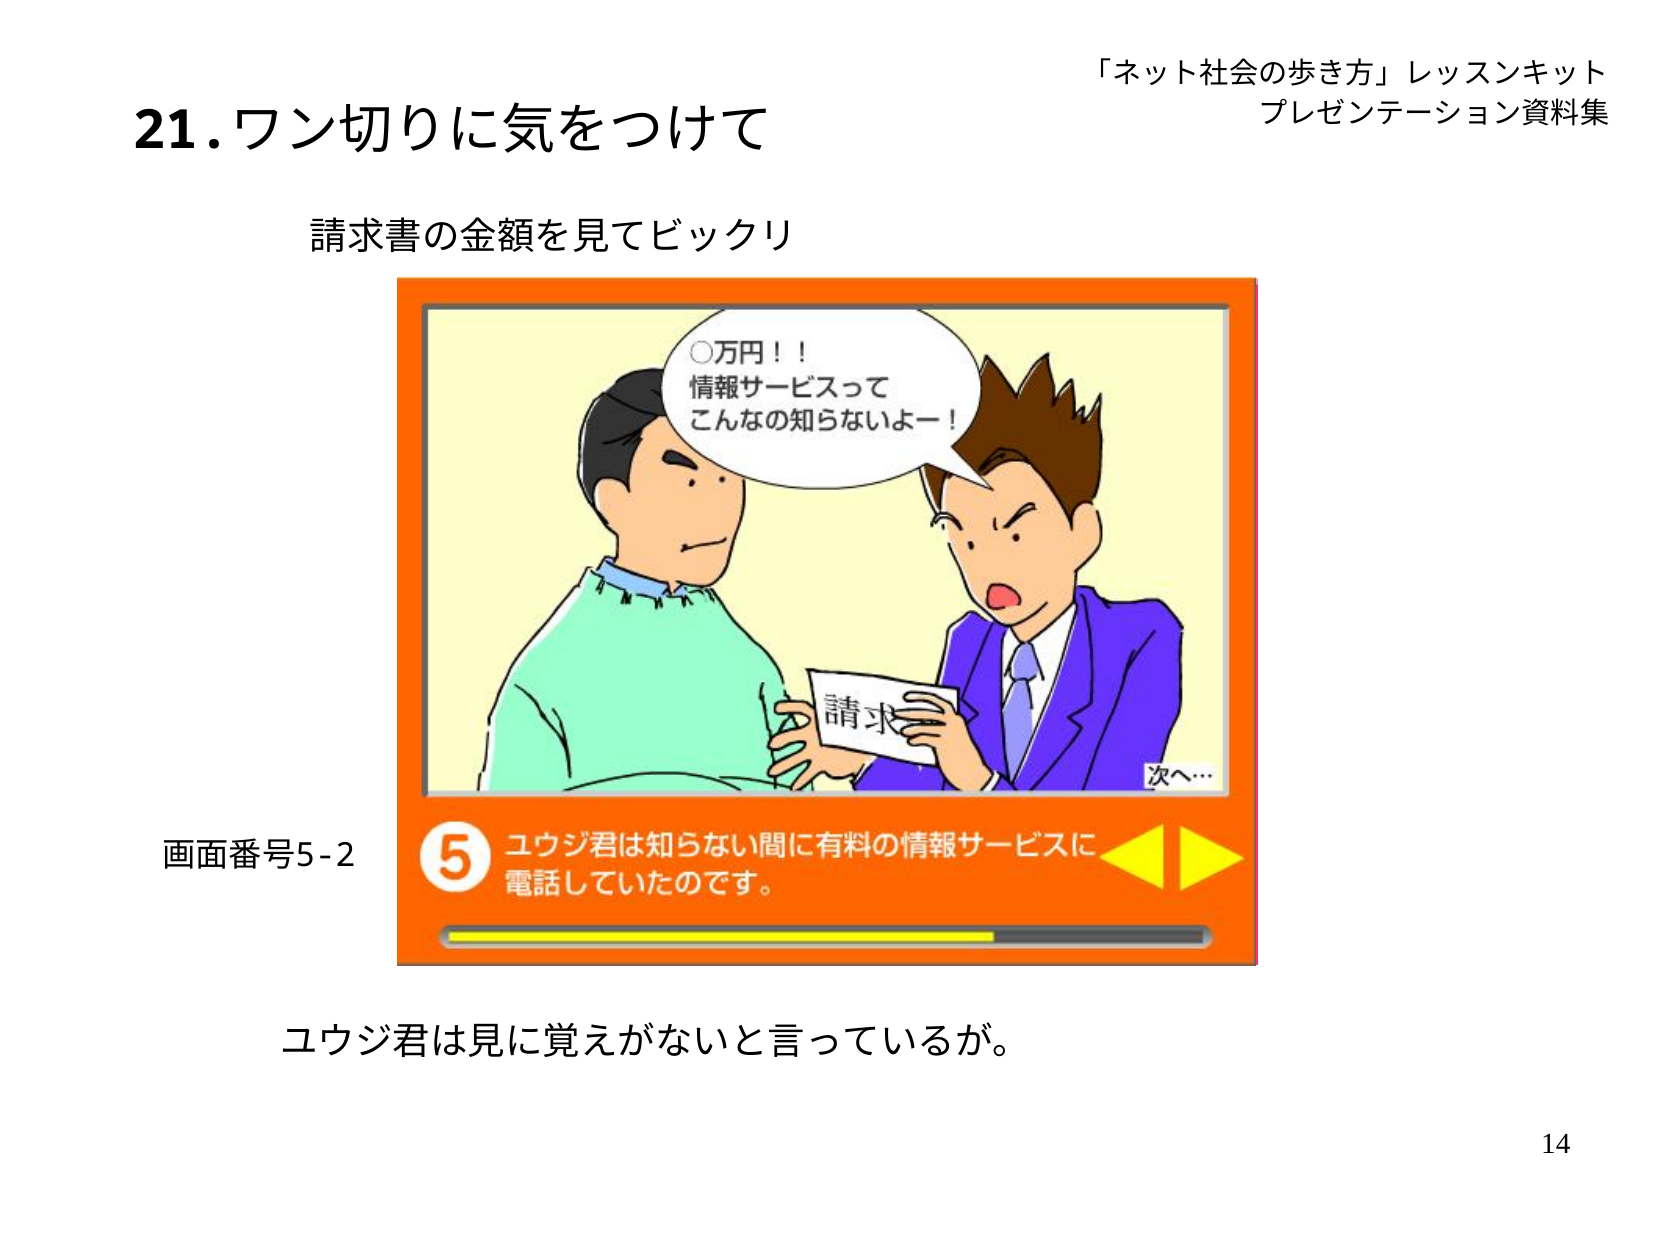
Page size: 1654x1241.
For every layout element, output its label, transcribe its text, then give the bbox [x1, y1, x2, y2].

text_box 画面番号5-2 [147, 826, 384, 882]
text_box ユウジ君は見に覚えがないと言っているが。 [265, 1003, 1447, 1074]
text_box 請求書の金額を見てビックリ [295, 206, 946, 267]
text_box 21.ワン切りに気をつけて [118, 88, 1241, 169]
text_box 「ネット社会の歩き方」レッスンキット プレゼンテーション資料集 [1062, 44, 1625, 139]
picture [397, 277, 1258, 966]
